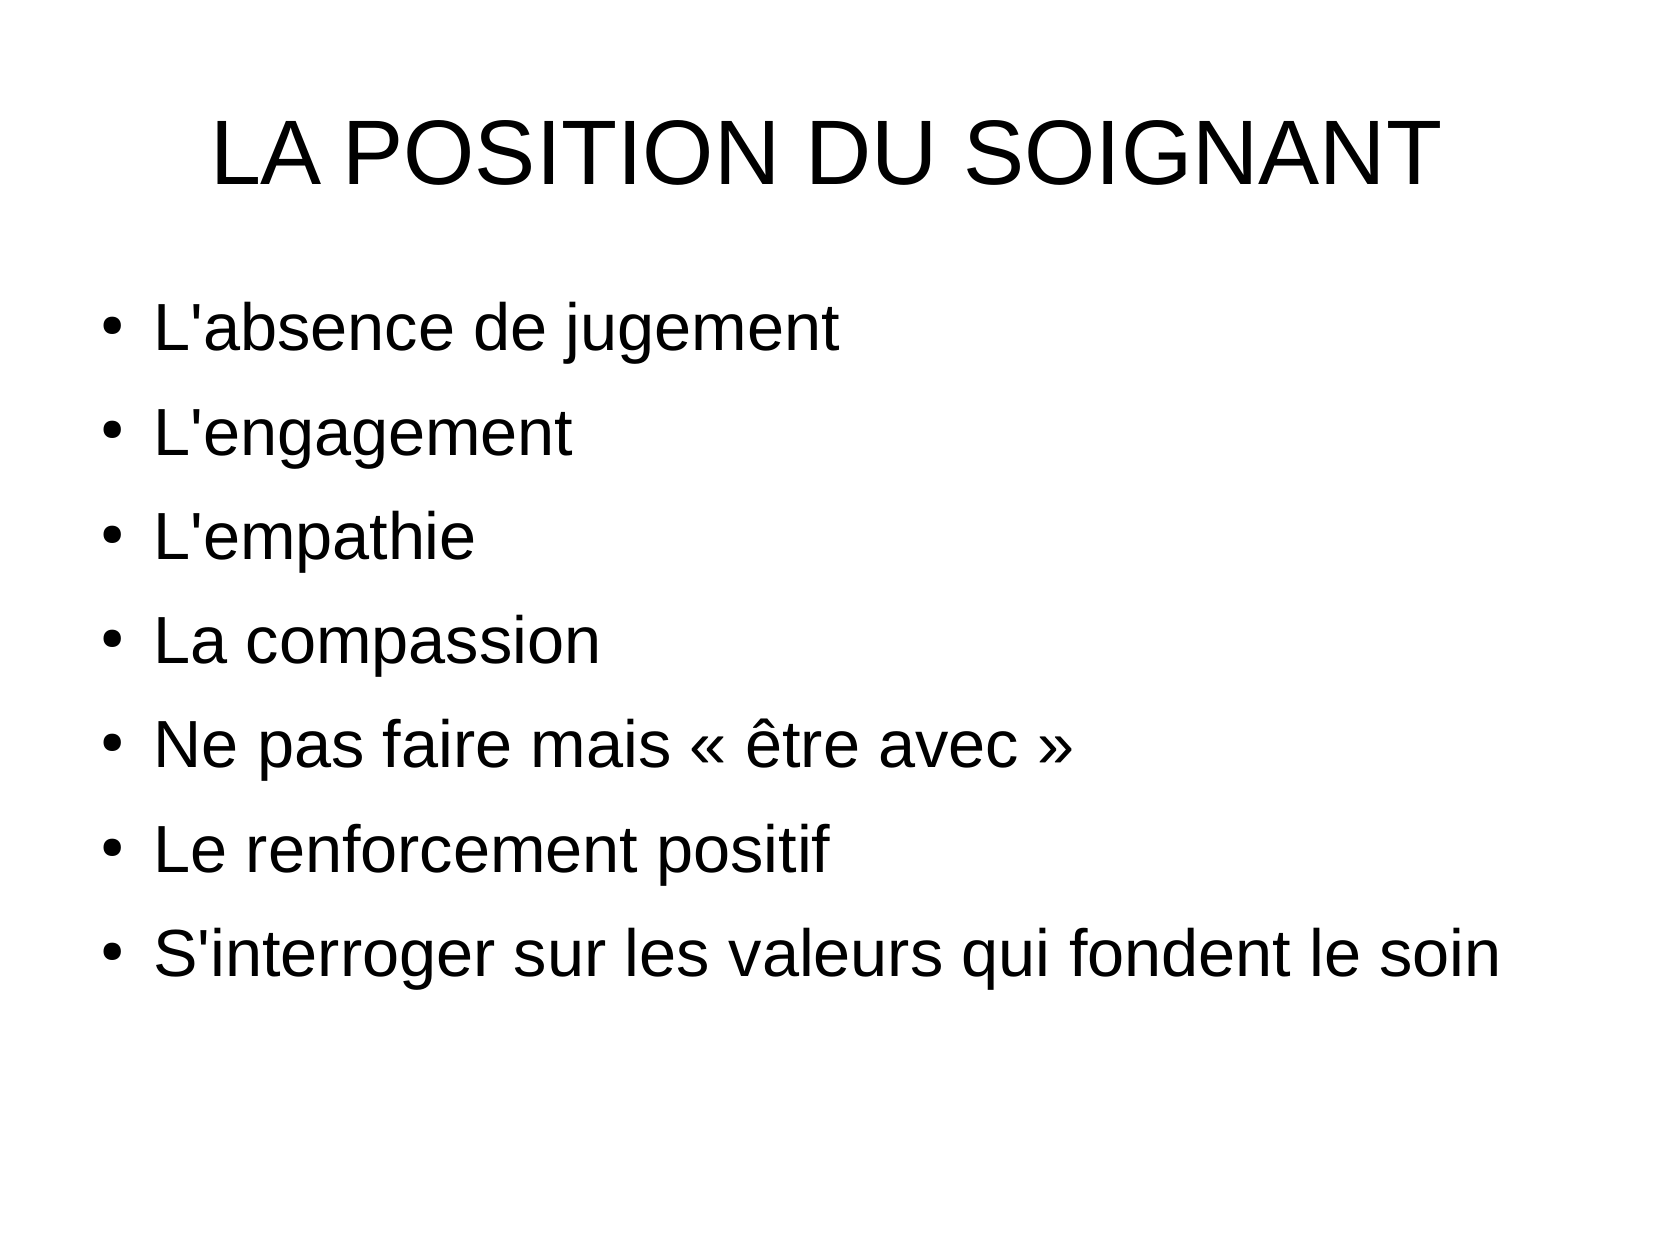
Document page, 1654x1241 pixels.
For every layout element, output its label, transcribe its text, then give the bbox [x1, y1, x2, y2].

title LA POSITION DU SOIGNANT [82, 49, 1571, 257]
list L'absence de jugement L'engagement L'empathie La compassion Ne pas faire mais « être avec » Le renforcement positif S'interroger sur les valeurs qui fondent le soin [82, 290, 1571, 1109]
